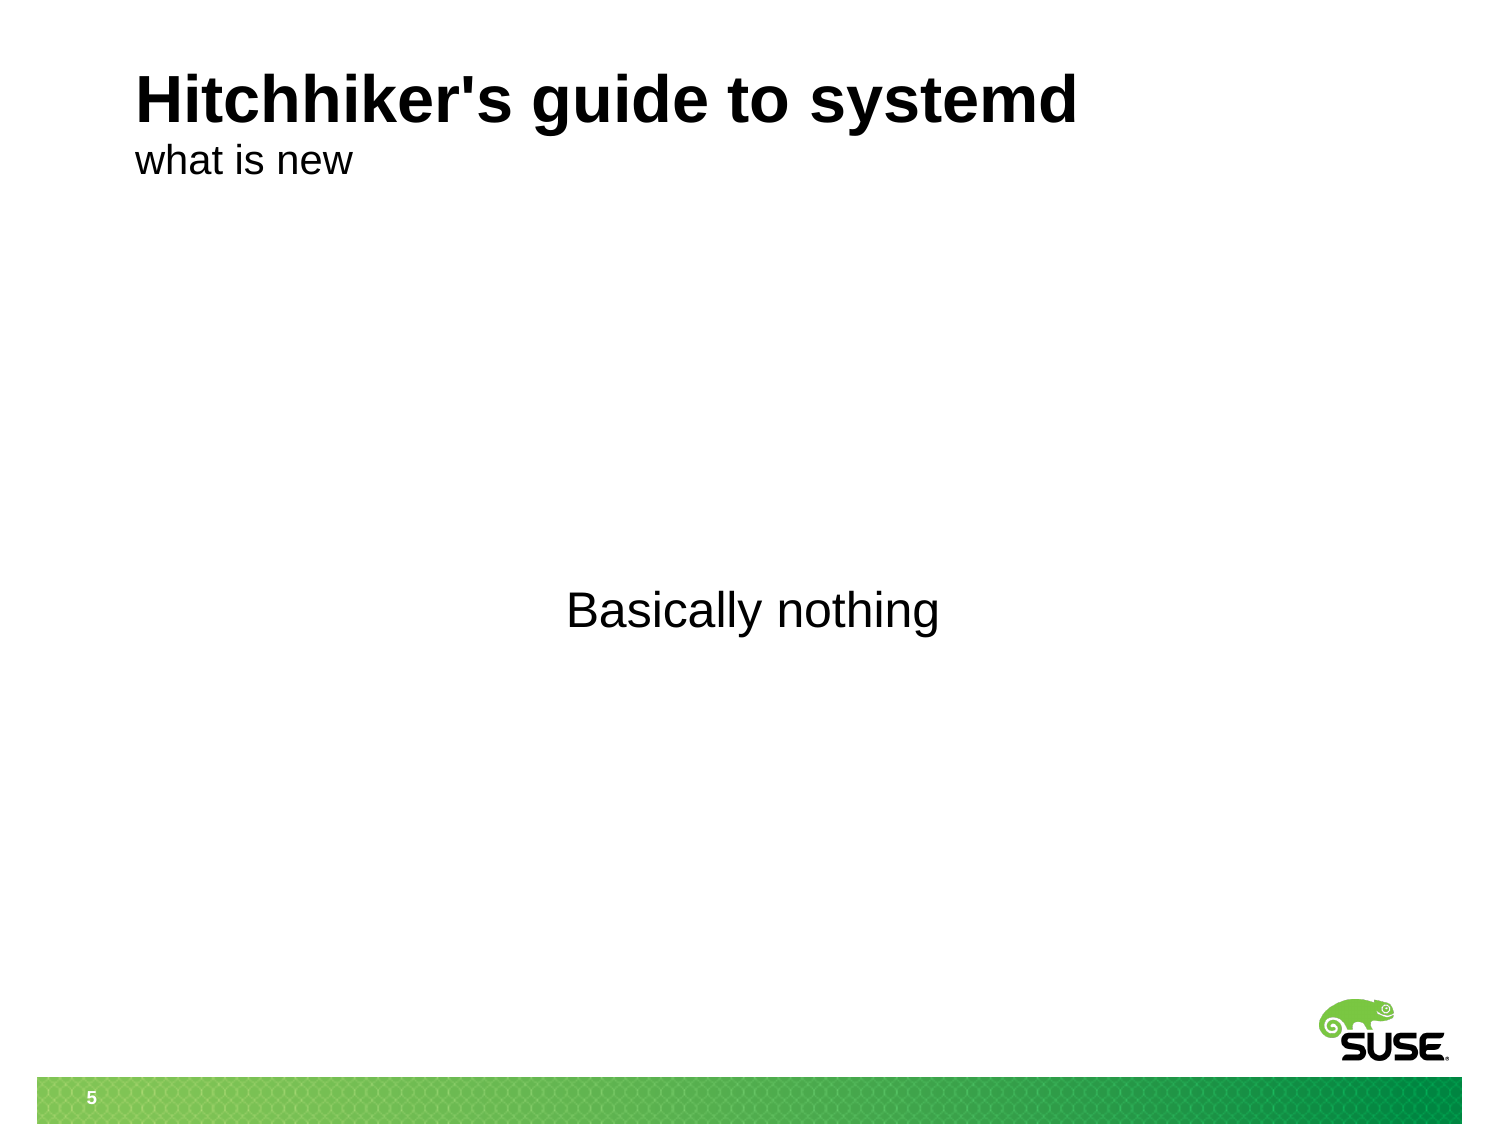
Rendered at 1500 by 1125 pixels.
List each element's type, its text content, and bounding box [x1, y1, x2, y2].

picture [1319, 999, 1449, 1061]
title Hitchhiker's guide to systemd what is new [135, 41, 1372, 204]
list Basically nothing [135, 238, 1372, 982]
picture [37, 1077, 1462, 1124]
